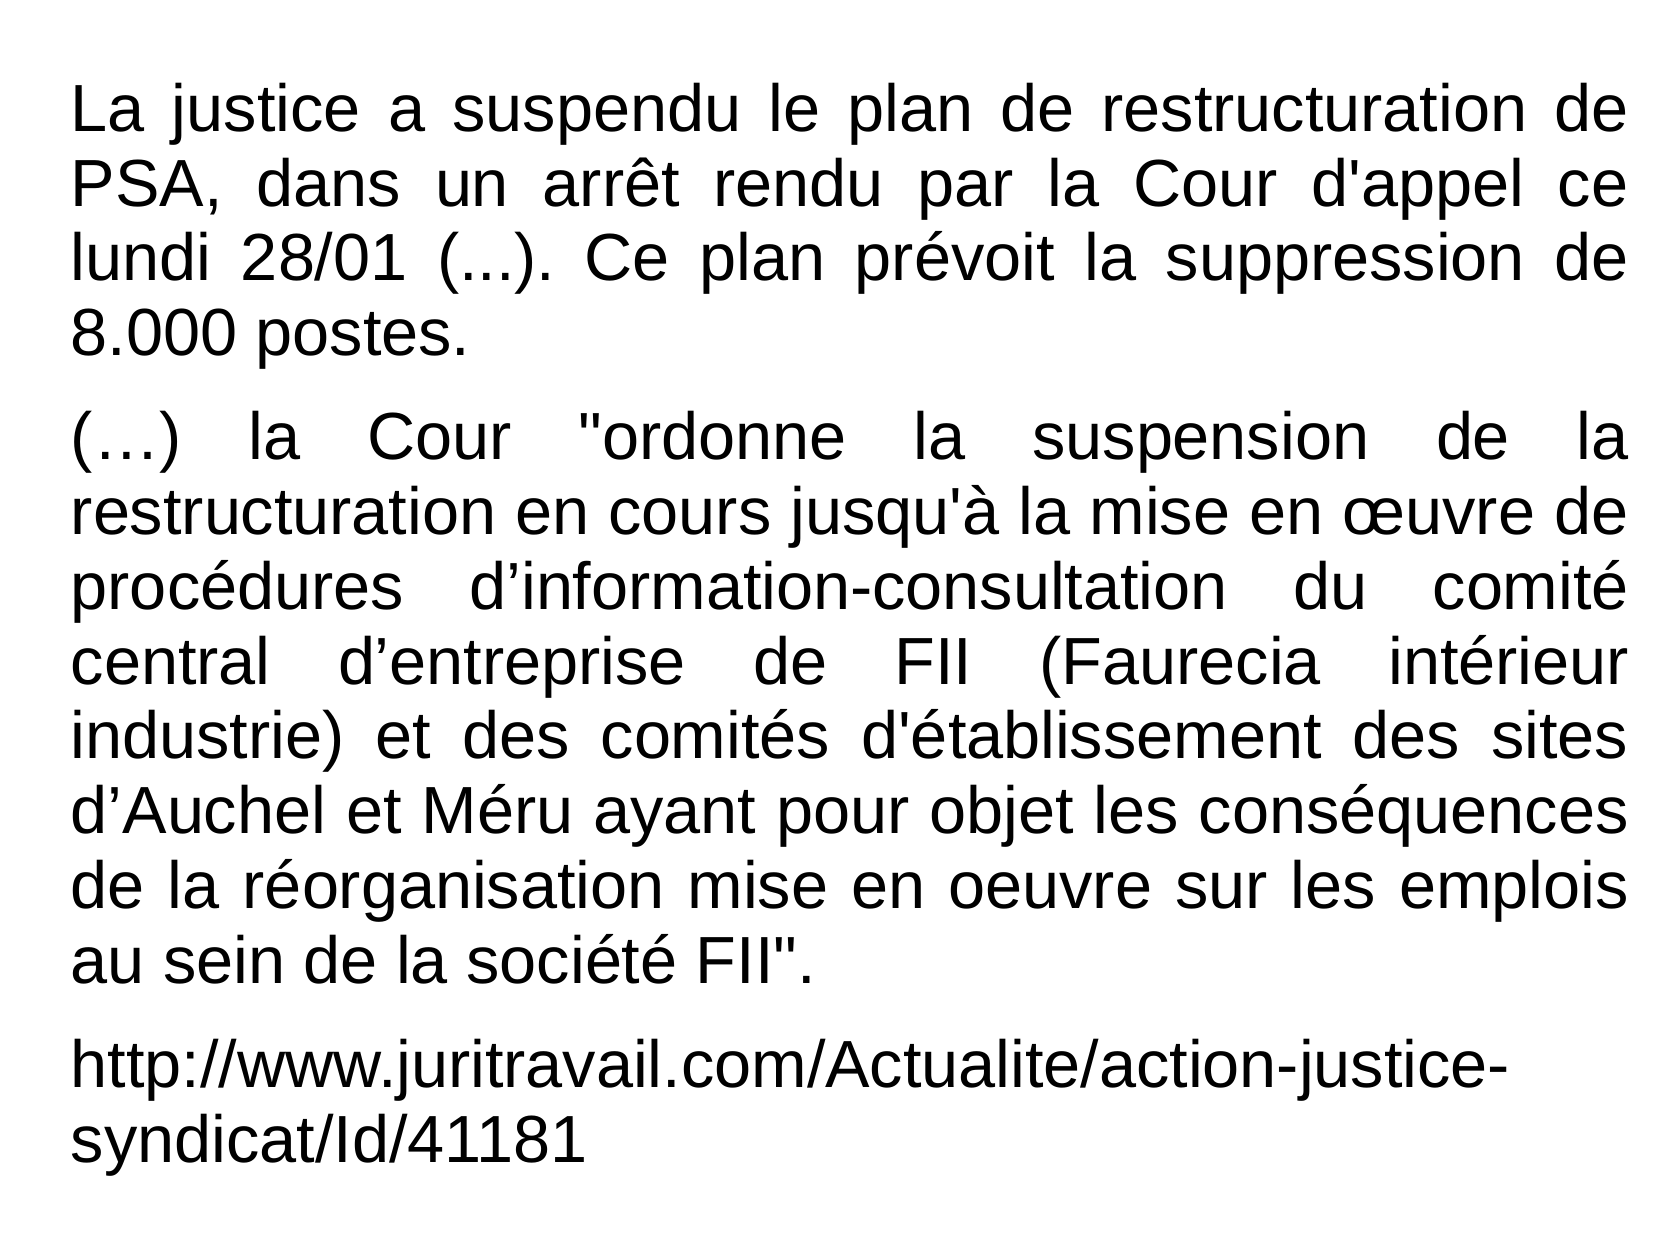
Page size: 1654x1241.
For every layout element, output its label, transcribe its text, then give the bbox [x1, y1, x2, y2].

list La justice a suspendu le plan de restructuration de PSA, dans un arrêt rendu par la Cour d'appel ce lundi 28/01 (...). Ce plan prévoit la suppression de 8.000 postes. (…) la Cour "ordonne la suspension de la restructuration en cours jusqu'à la mise en œuvre de procédures d’information-consultation du comité central d’entreprise de FII (Faurecia intérieur industrie) et des comités d'établissement des sites d’Auchel et Méru ayant pour objet les conséquences de la réorganisation mise en oeuvre sur les emplois au sein de la société FII". http://www.juritravail.com/Actualite/action-justice-syndicat/Id/41181 [0, 70, 1630, 1241]
